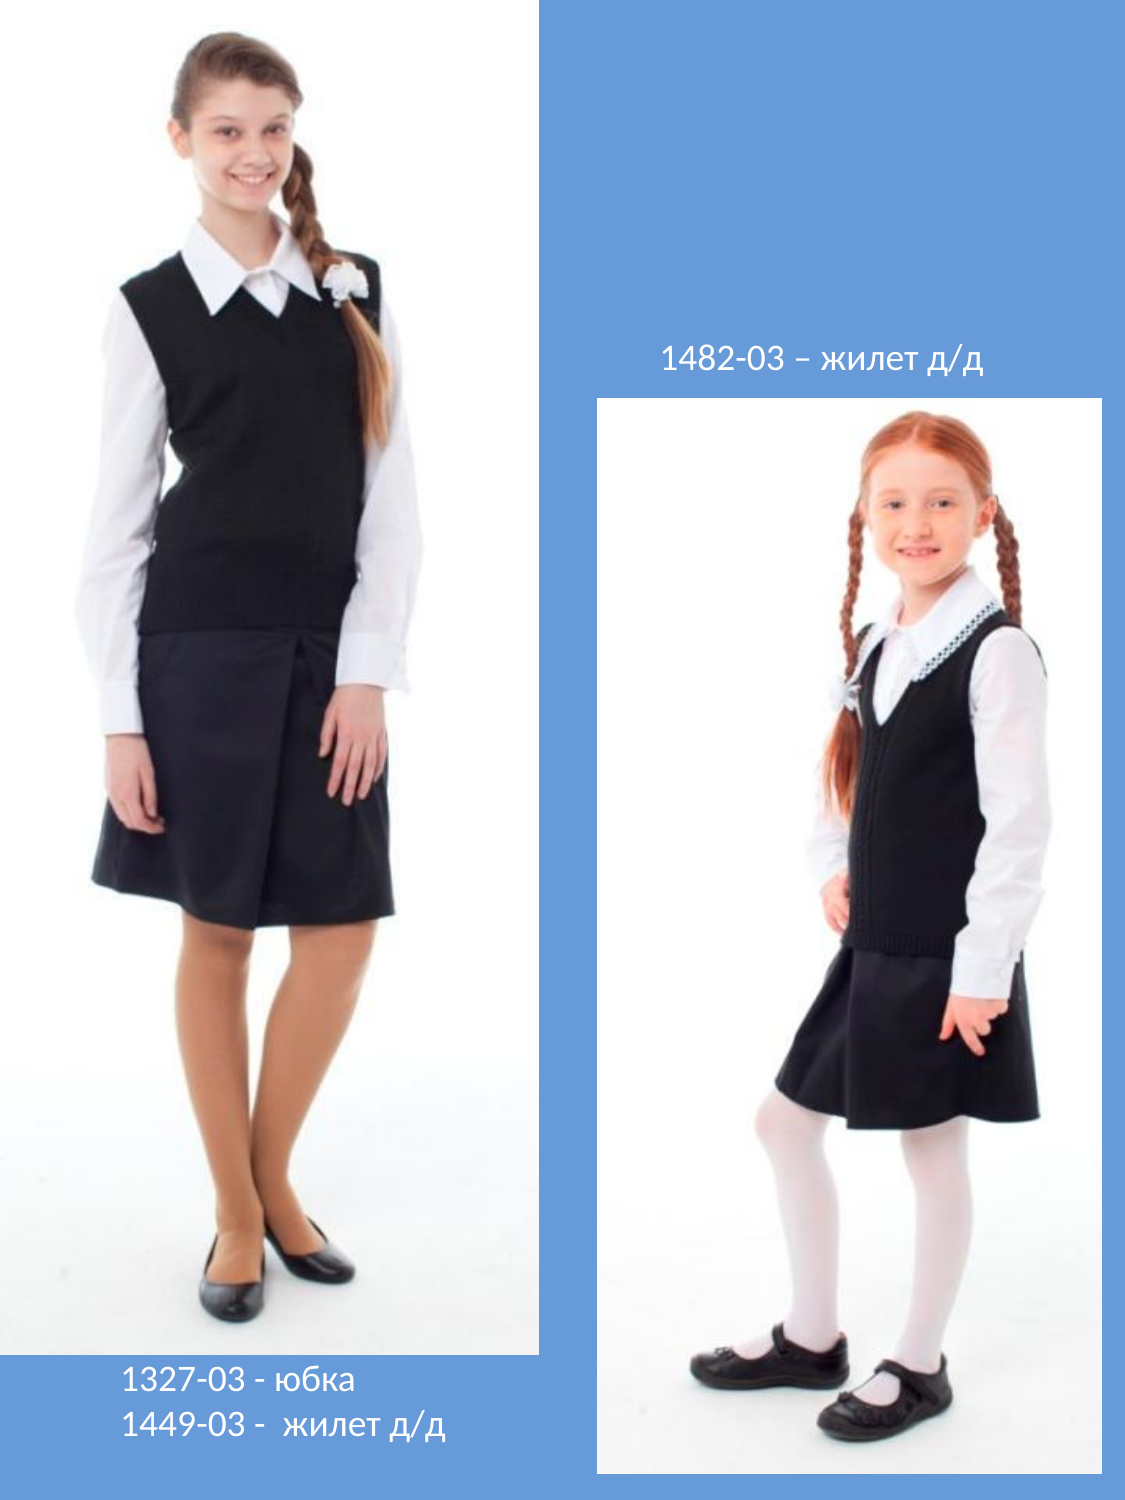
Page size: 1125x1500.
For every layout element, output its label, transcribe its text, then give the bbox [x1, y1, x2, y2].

picture [597, 398, 1102, 1474]
text_box 1327-03 - юбка 1449-03 - жилет д/д [105, 1277, 516, 1477]
picture [0, 0, 539, 1355]
text_box 1482-03 – жилет д/д [644, 222, 1055, 399]
